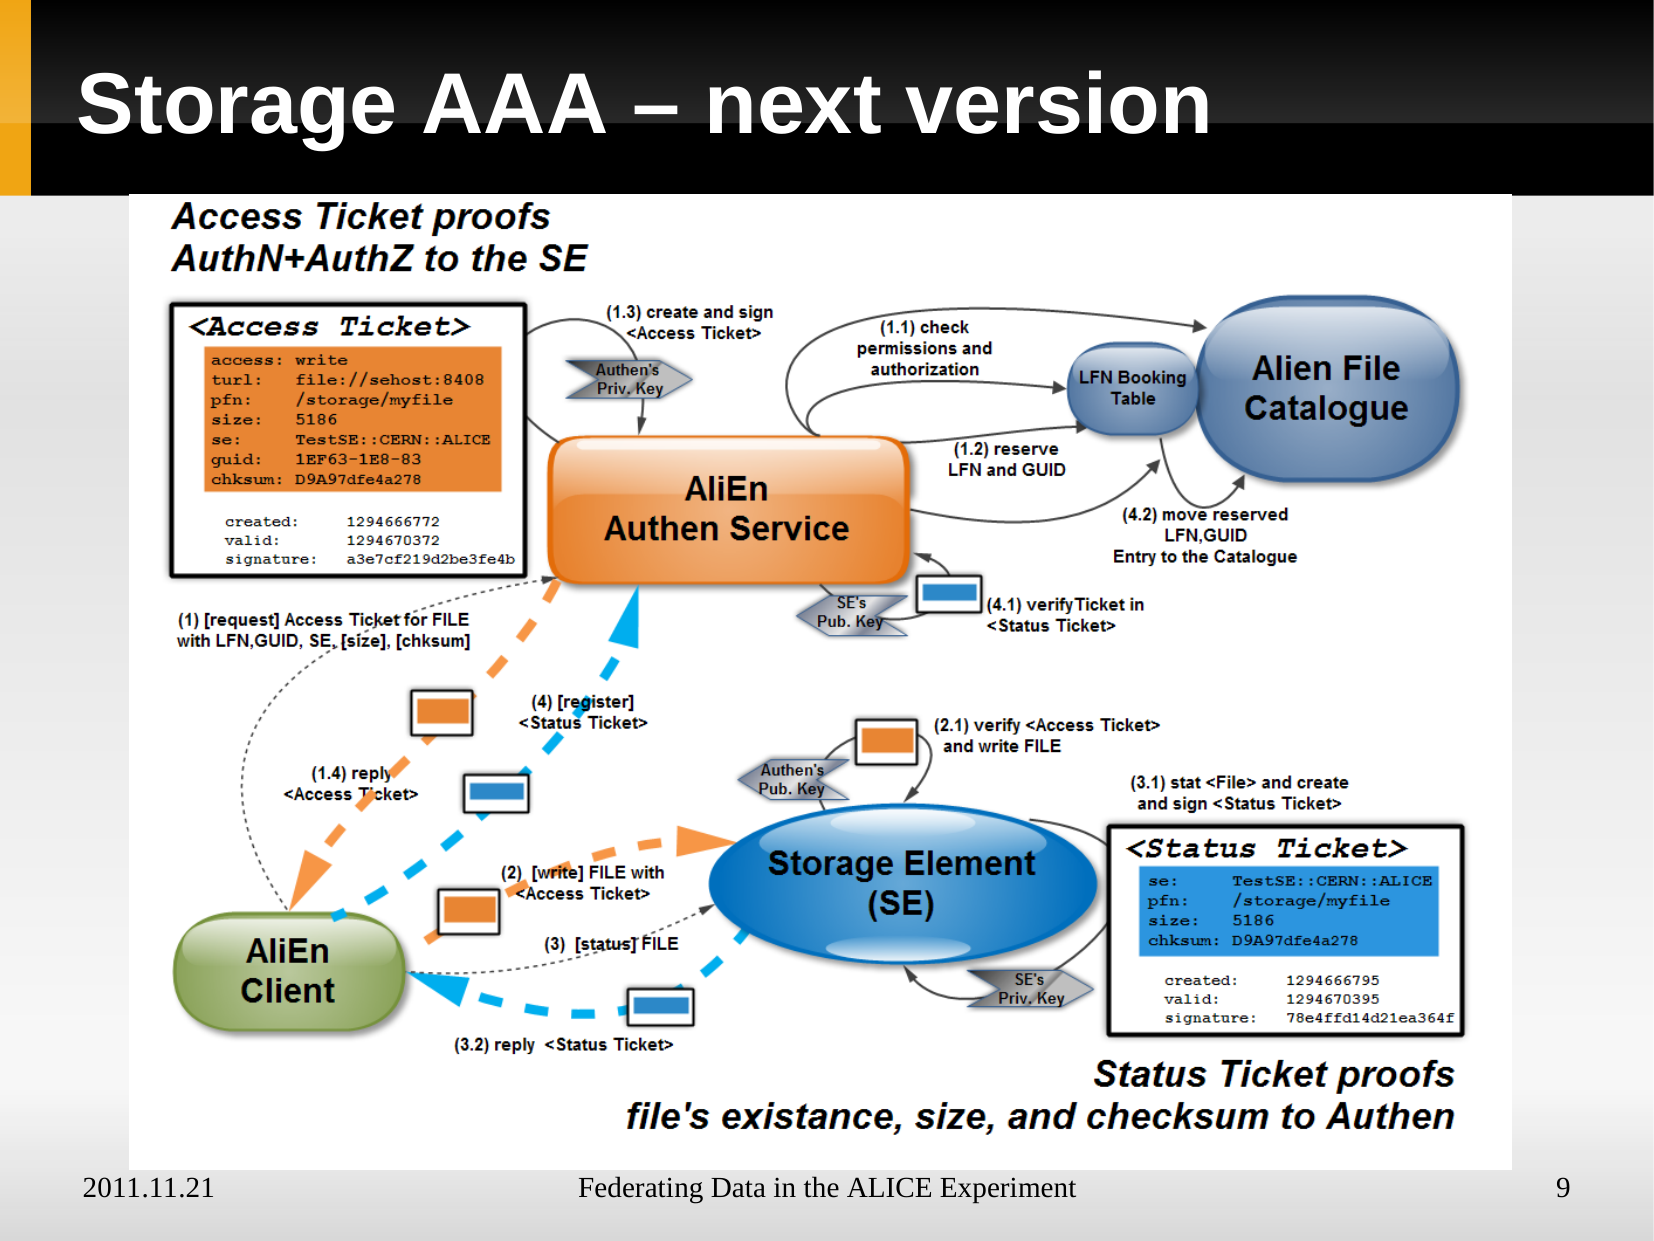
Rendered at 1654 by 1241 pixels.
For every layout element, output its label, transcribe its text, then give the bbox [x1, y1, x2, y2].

title Storage AAA – next version [76, 0, 1565, 208]
picture [0, 0, 1654, 1241]
